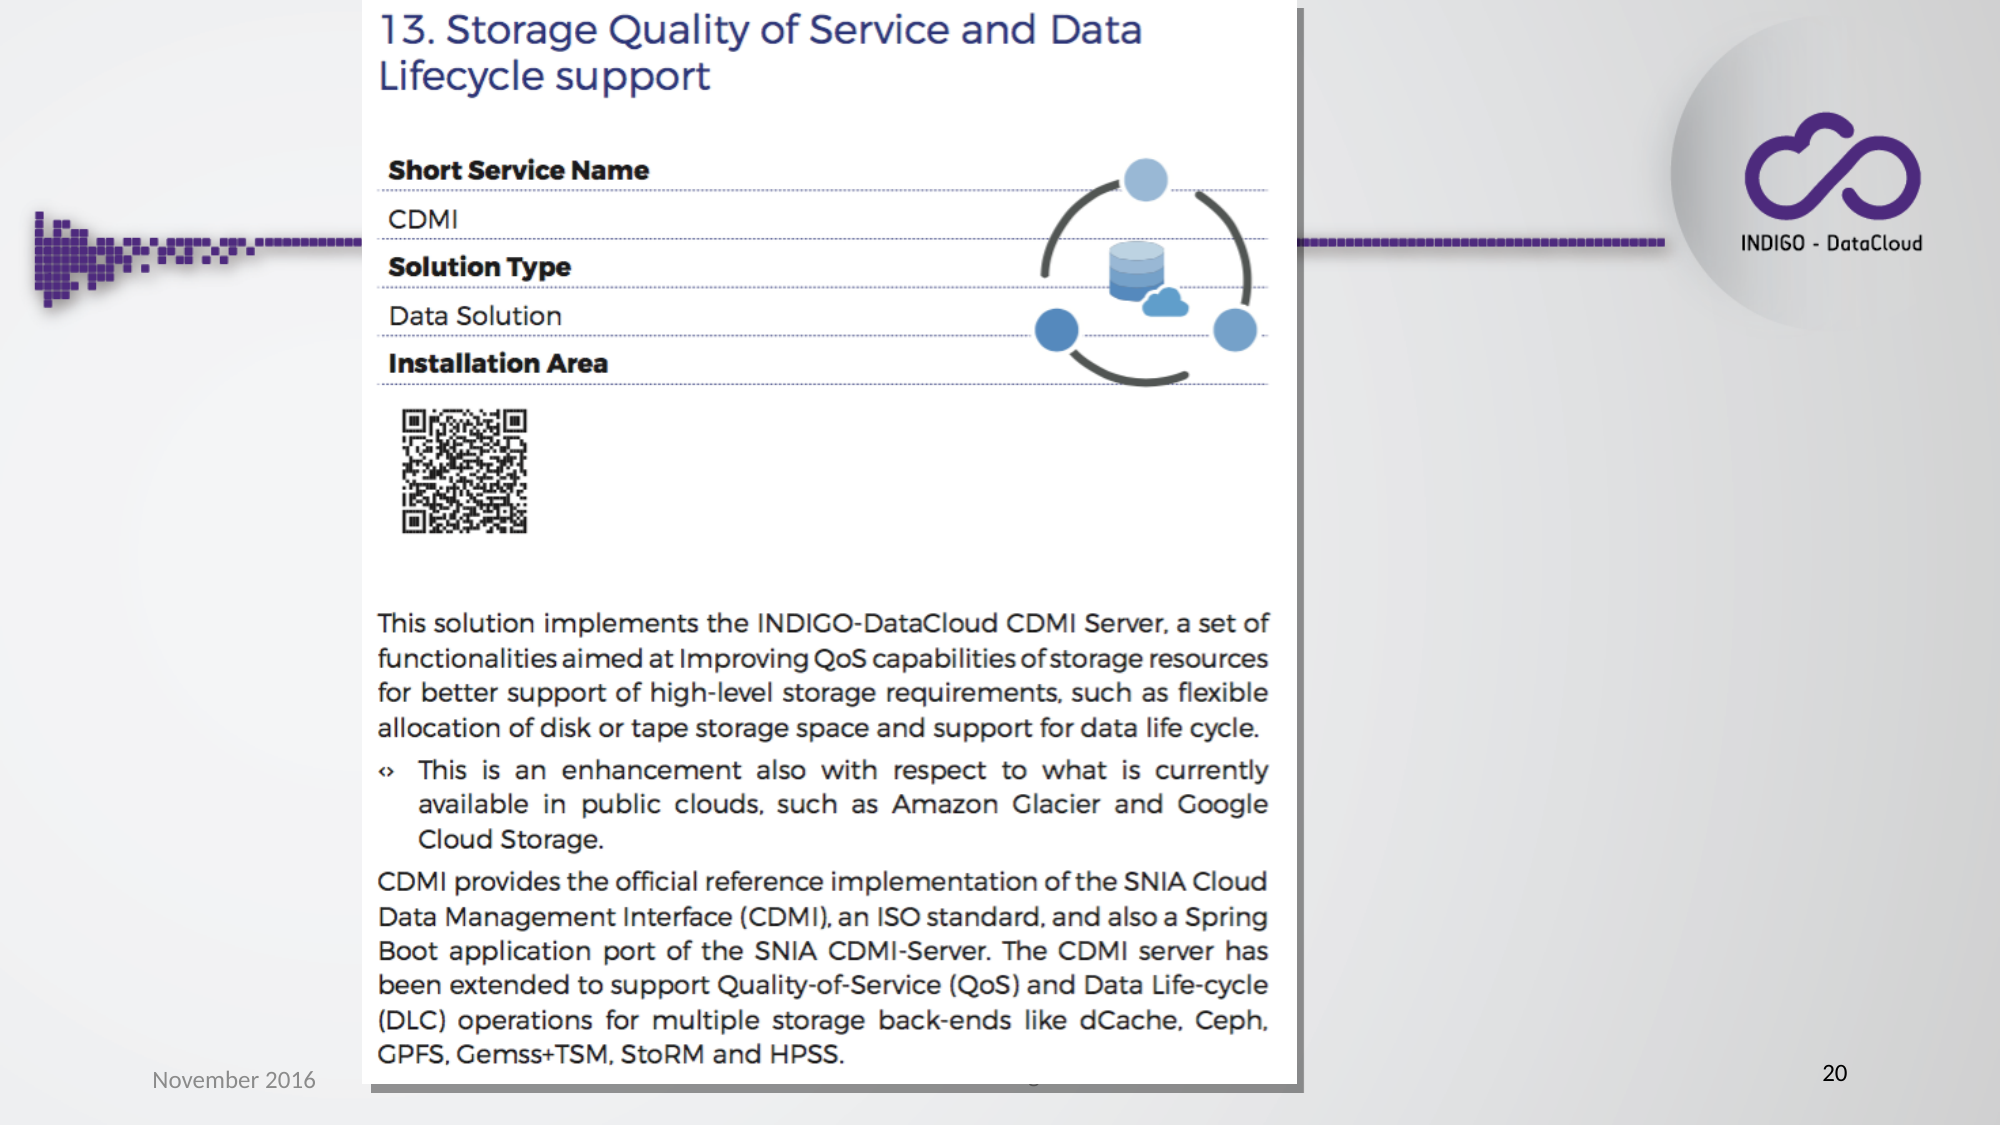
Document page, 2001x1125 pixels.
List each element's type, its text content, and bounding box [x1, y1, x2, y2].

slide_number <number> [1702, 1041, 1863, 1102]
footer Paul Millar - The INDIGO-DataCloud MidnightBlue Release [587, 1042, 1413, 1103]
picture [0, 0, 2000, 1125]
slide_number November 2016 [137, 1048, 588, 1109]
